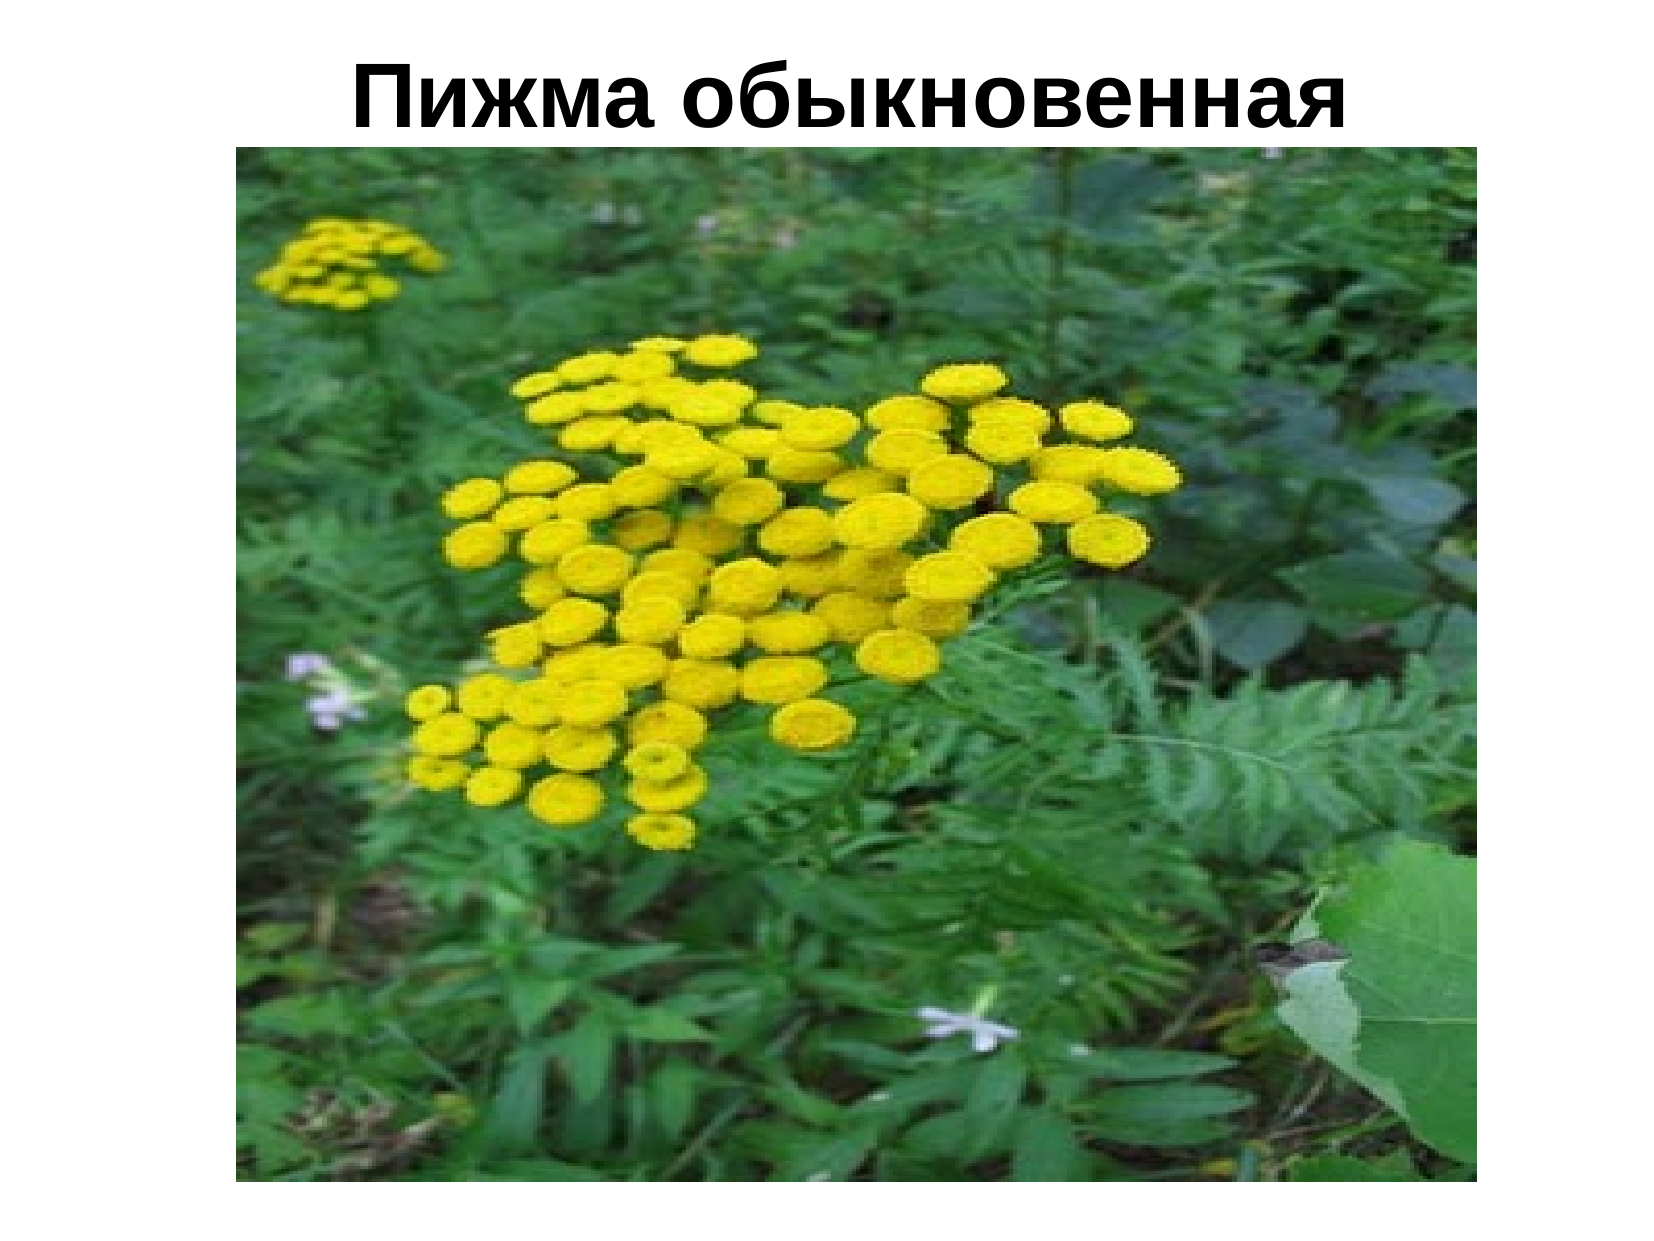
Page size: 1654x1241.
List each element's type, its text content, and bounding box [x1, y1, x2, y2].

picture [236, 193, 1477, 1182]
title Пижма обыкновенная [106, 0, 1595, 193]
